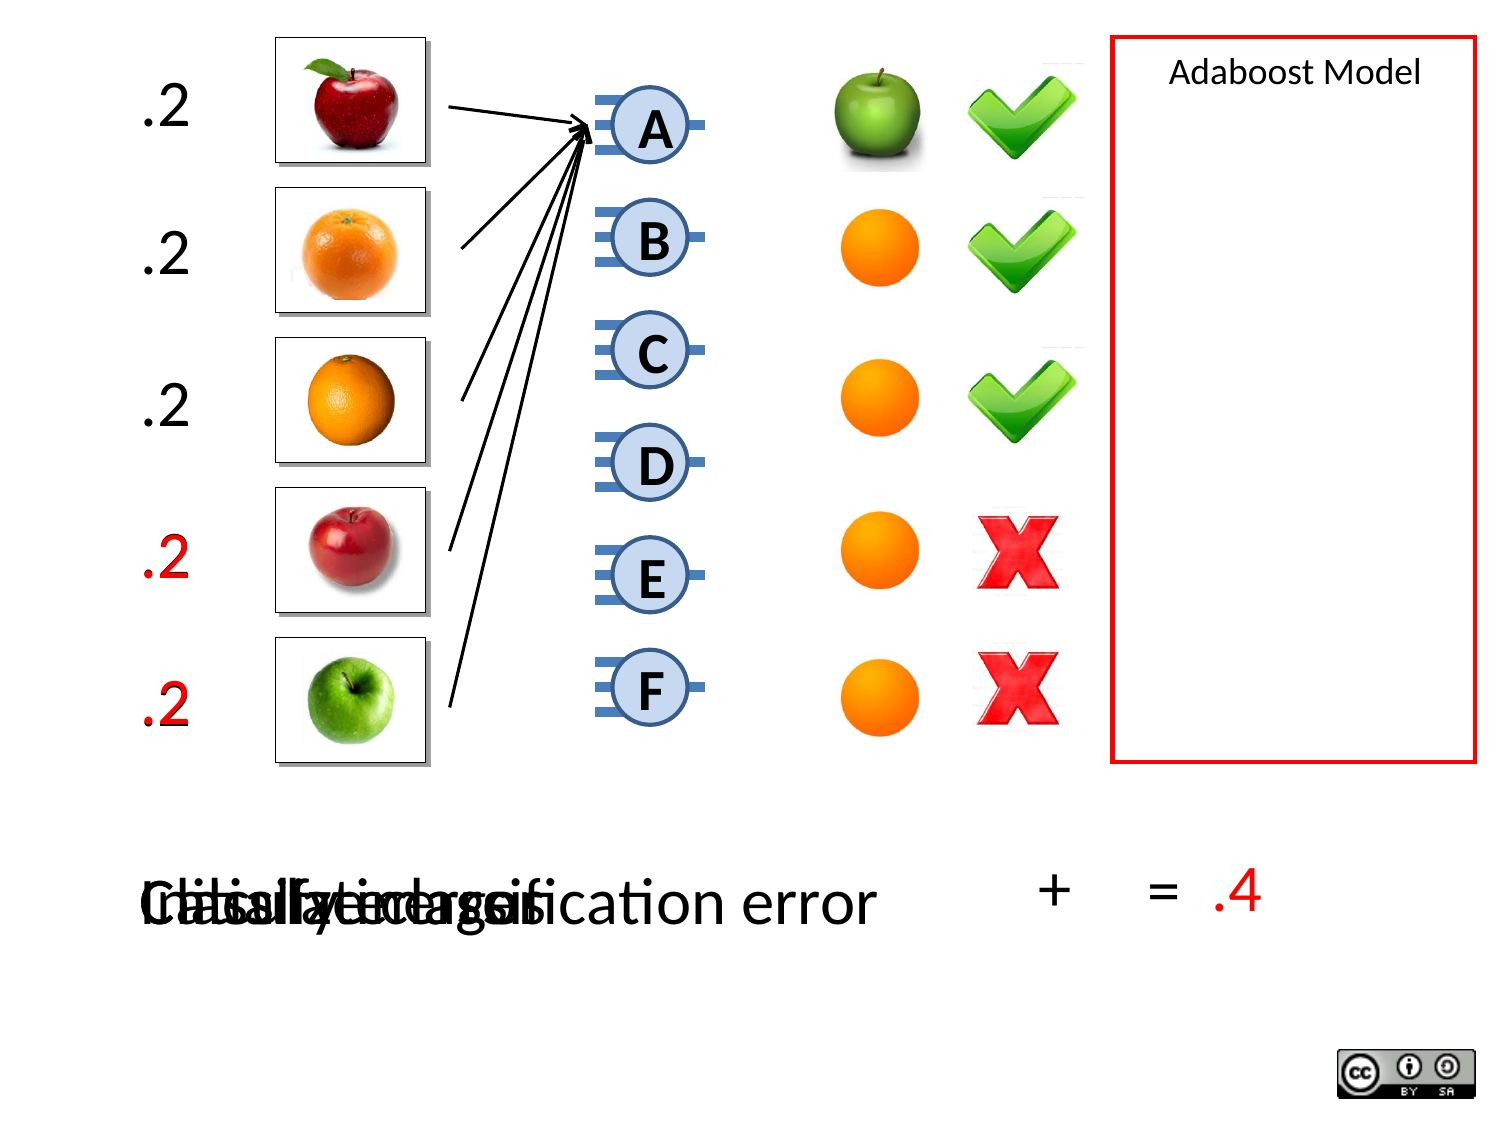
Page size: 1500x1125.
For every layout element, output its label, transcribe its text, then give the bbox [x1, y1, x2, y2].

picture [836, 653, 925, 746]
picture [304, 350, 397, 450]
text_box + [1023, 837, 1087, 933]
text_box [275, 337, 426, 463]
picture [1337, 1049, 1476, 1099]
picture [300, 56, 401, 159]
picture [950, 346, 1085, 454]
text_box D [612, 424, 688, 500]
text_box [275, 487, 426, 613]
text_box Calculate error [124, 849, 901, 946]
text_box C [612, 312, 688, 388]
picture [290, 196, 411, 300]
text_box Adaboost Model [1114, 39, 1477, 100]
picture [836, 505, 925, 598]
picture [836, 353, 925, 446]
text_box B [612, 199, 688, 275]
text_box F [612, 649, 688, 725]
picture [972, 642, 1063, 733]
text_box A [612, 87, 688, 163]
text_box .2 [125, 51, 206, 148]
text_box [275, 637, 426, 763]
picture [972, 506, 1063, 597]
picture [836, 203, 925, 296]
picture [950, 196, 1085, 304]
text_box .2 [125, 504, 206, 600]
text_box .2 [125, 351, 206, 448]
text_box [275, 187, 426, 313]
text_box = [1132, 839, 1196, 935]
picture [303, 652, 398, 747]
text_box .4 [1196, 837, 1277, 933]
picture [830, 60, 932, 172]
text_box .2 [125, 649, 206, 746]
text_box [275, 37, 426, 163]
text_box E [612, 537, 688, 613]
picture [950, 62, 1085, 170]
picture [297, 497, 404, 606]
text_box .2 [125, 199, 206, 296]
